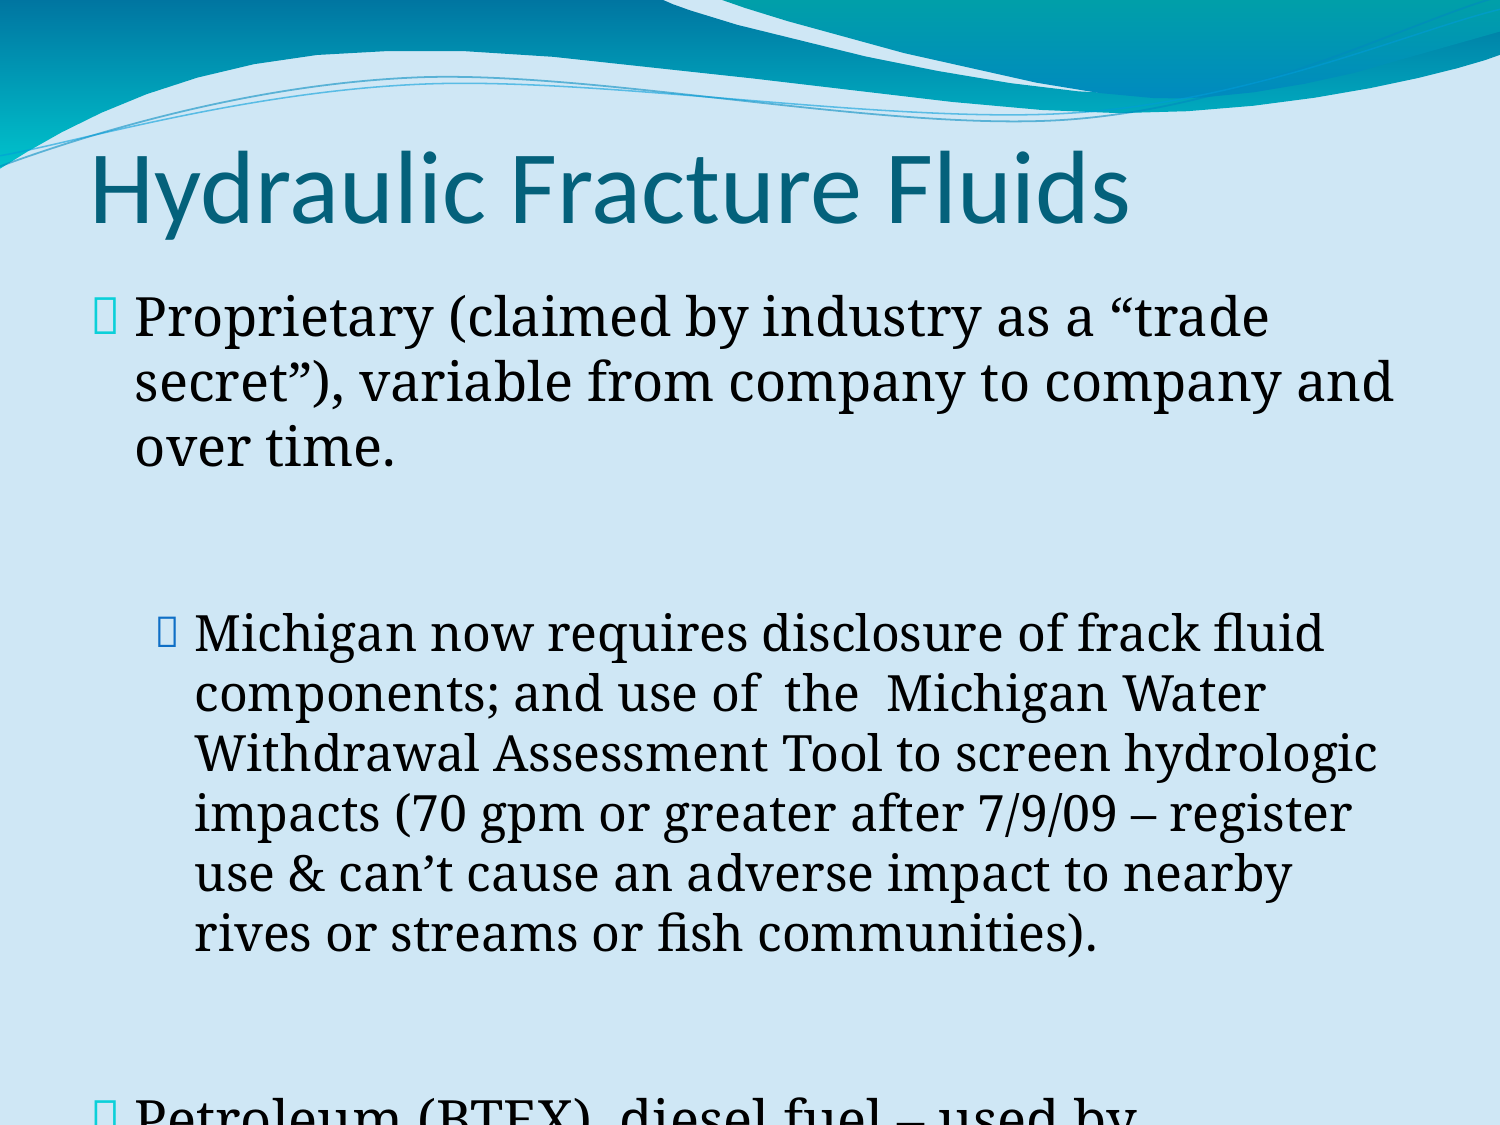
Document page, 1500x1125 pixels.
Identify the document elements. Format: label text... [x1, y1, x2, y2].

list Proprietary (claimed by industry as a “trade secret”), variable from company to company and over time. Michigan now requires disclosure of frack fluid components; and use of the Michigan Water Withdrawal Assessment Tool to screen hydrologic impacts (70 gpm or greater after 7/9/09 – register use & can’t cause an adverse impact to nearby rives or streams or fish communities). Petroleum (BTEX), diesel fuel – used by Halliburton & BJ Services from 2005-2007 in 15 states [75, 275, 1425, 1038]
title Hydraulic Fracture Fluids [75, 112, 1425, 238]
